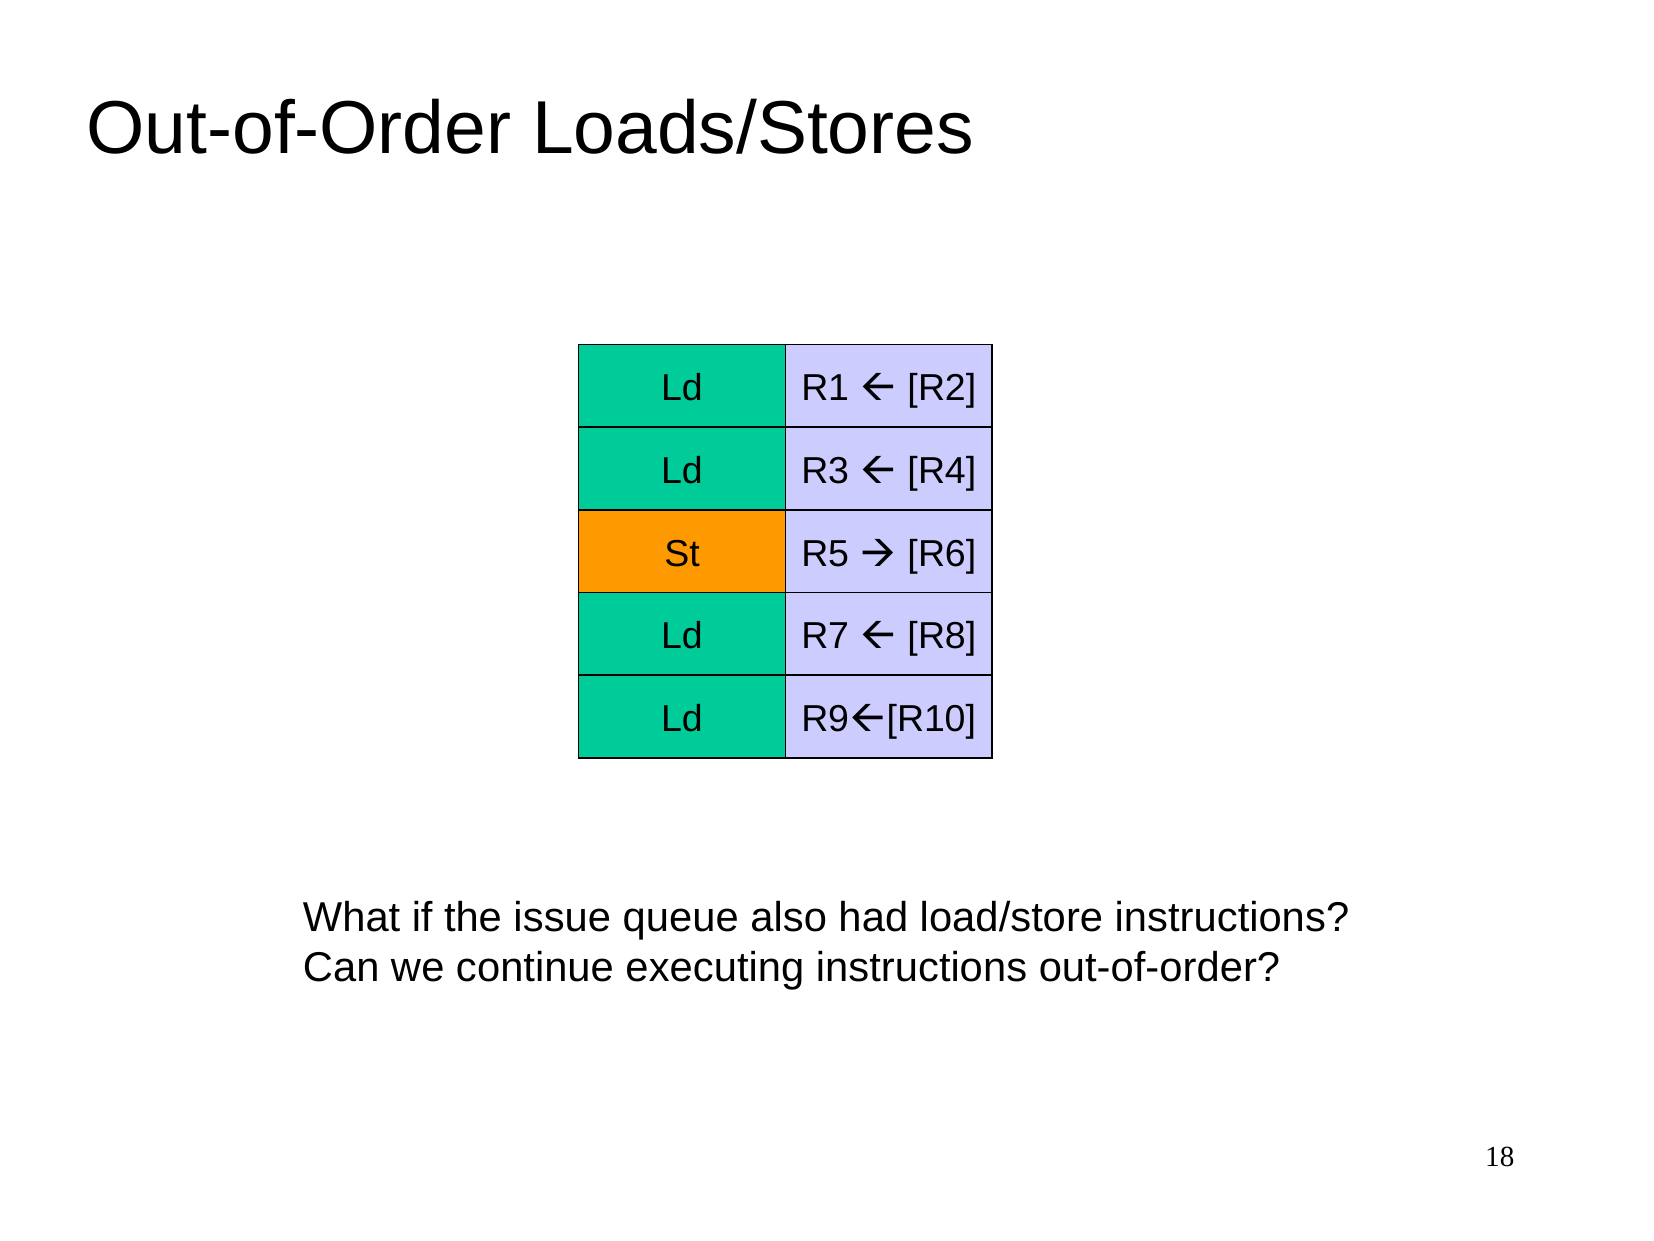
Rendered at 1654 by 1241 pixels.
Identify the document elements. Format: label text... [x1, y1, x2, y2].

text_box R7  [R8] [785, 592, 993, 675]
text_box Ld [578, 427, 785, 509]
text_box <number> [1185, 1129, 1530, 1213]
text_box R5  [R6] [785, 509, 993, 592]
text_box Out-of-Order Loads/Stores [71, 71, 990, 177]
text_box Ld [578, 592, 785, 675]
text_box R9[R10] [785, 675, 993, 758]
text_box R1  [R2] [785, 344, 993, 427]
text_box What if the issue queue also had load/store instructions? Can we continue executing instructions out-of-order? [288, 881, 1377, 998]
text_box Ld [578, 675, 785, 758]
text_box Ld [578, 344, 785, 427]
text_box St [578, 509, 785, 592]
text_box R3  [R4] [785, 427, 993, 509]
